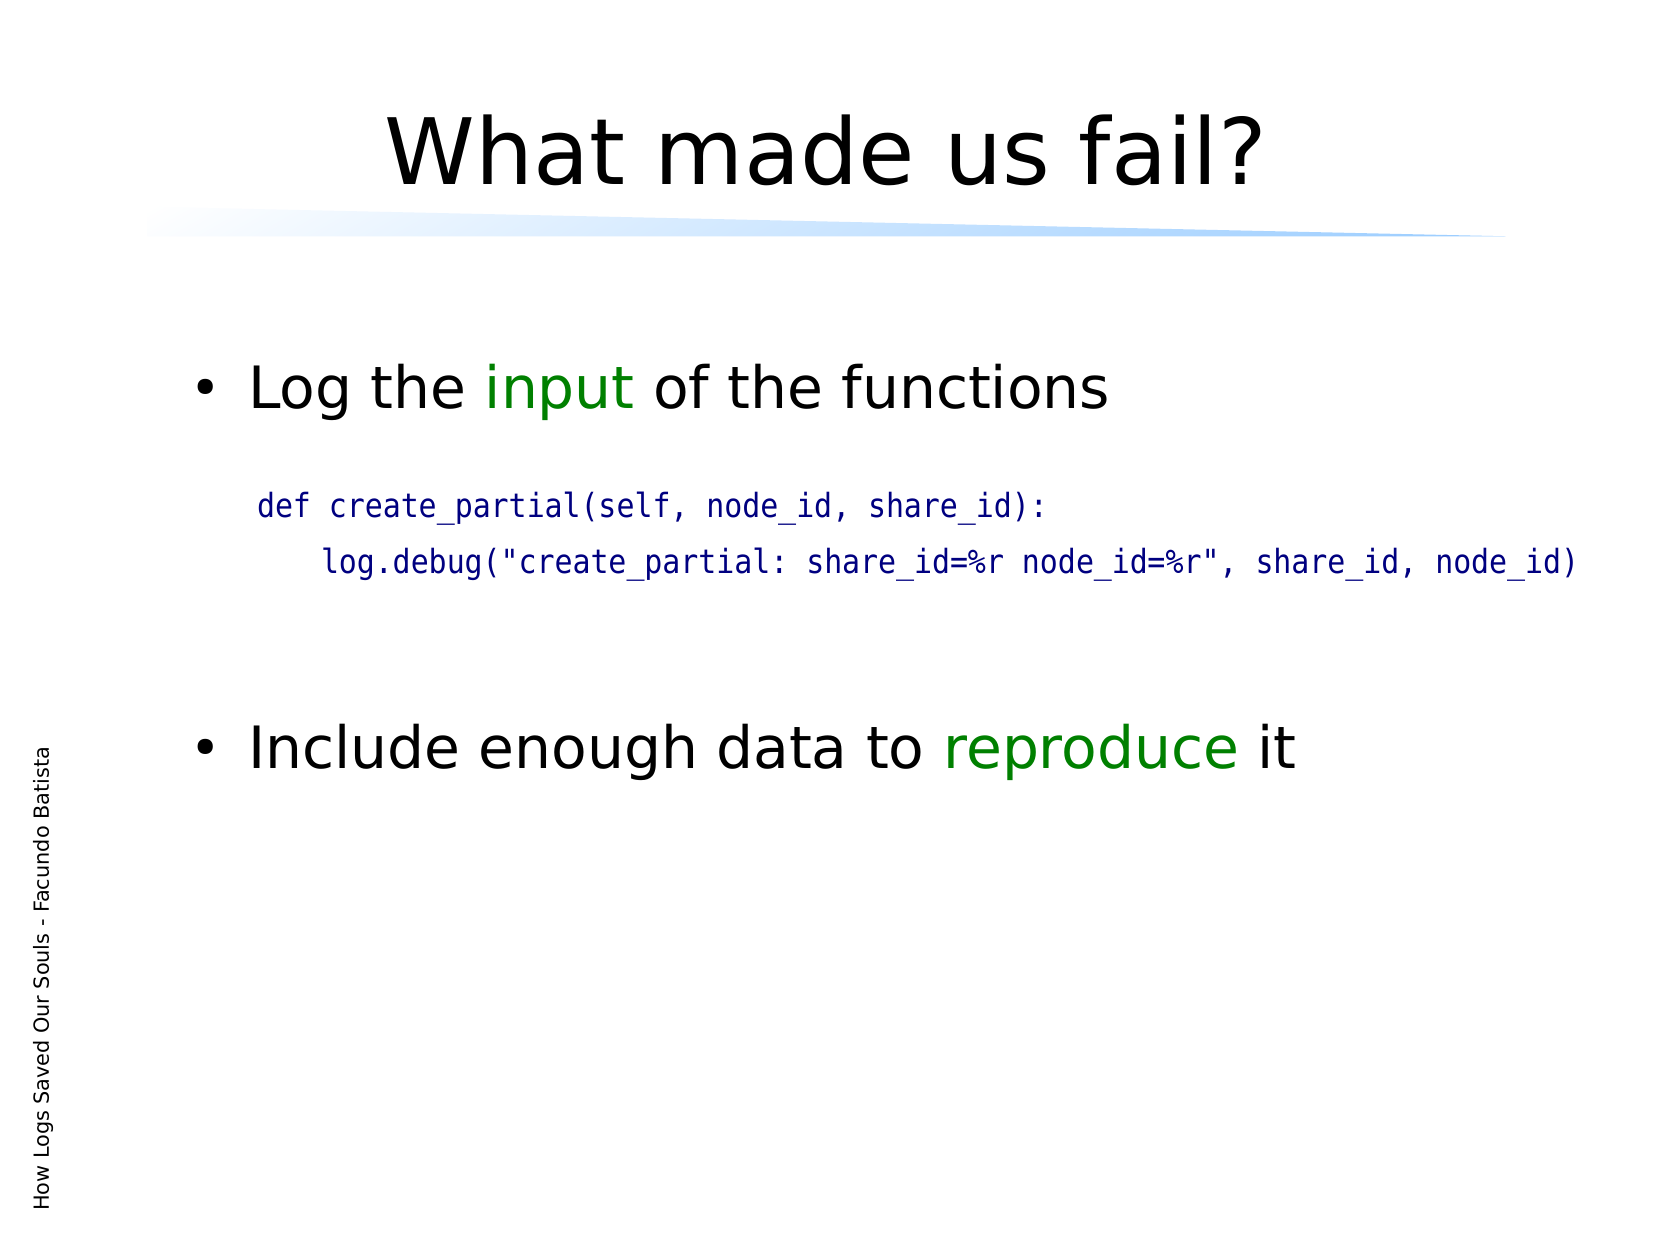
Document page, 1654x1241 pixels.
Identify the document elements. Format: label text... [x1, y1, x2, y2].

list Log the input of the functions def create_partial(self, node_id, share_id): log.debug("create_partial: share_id=%r node_id=%r", share_id, node_id) Include enough data to reproduce it [177, 354, 1654, 1109]
title What made us fail? [82, 49, 1571, 257]
